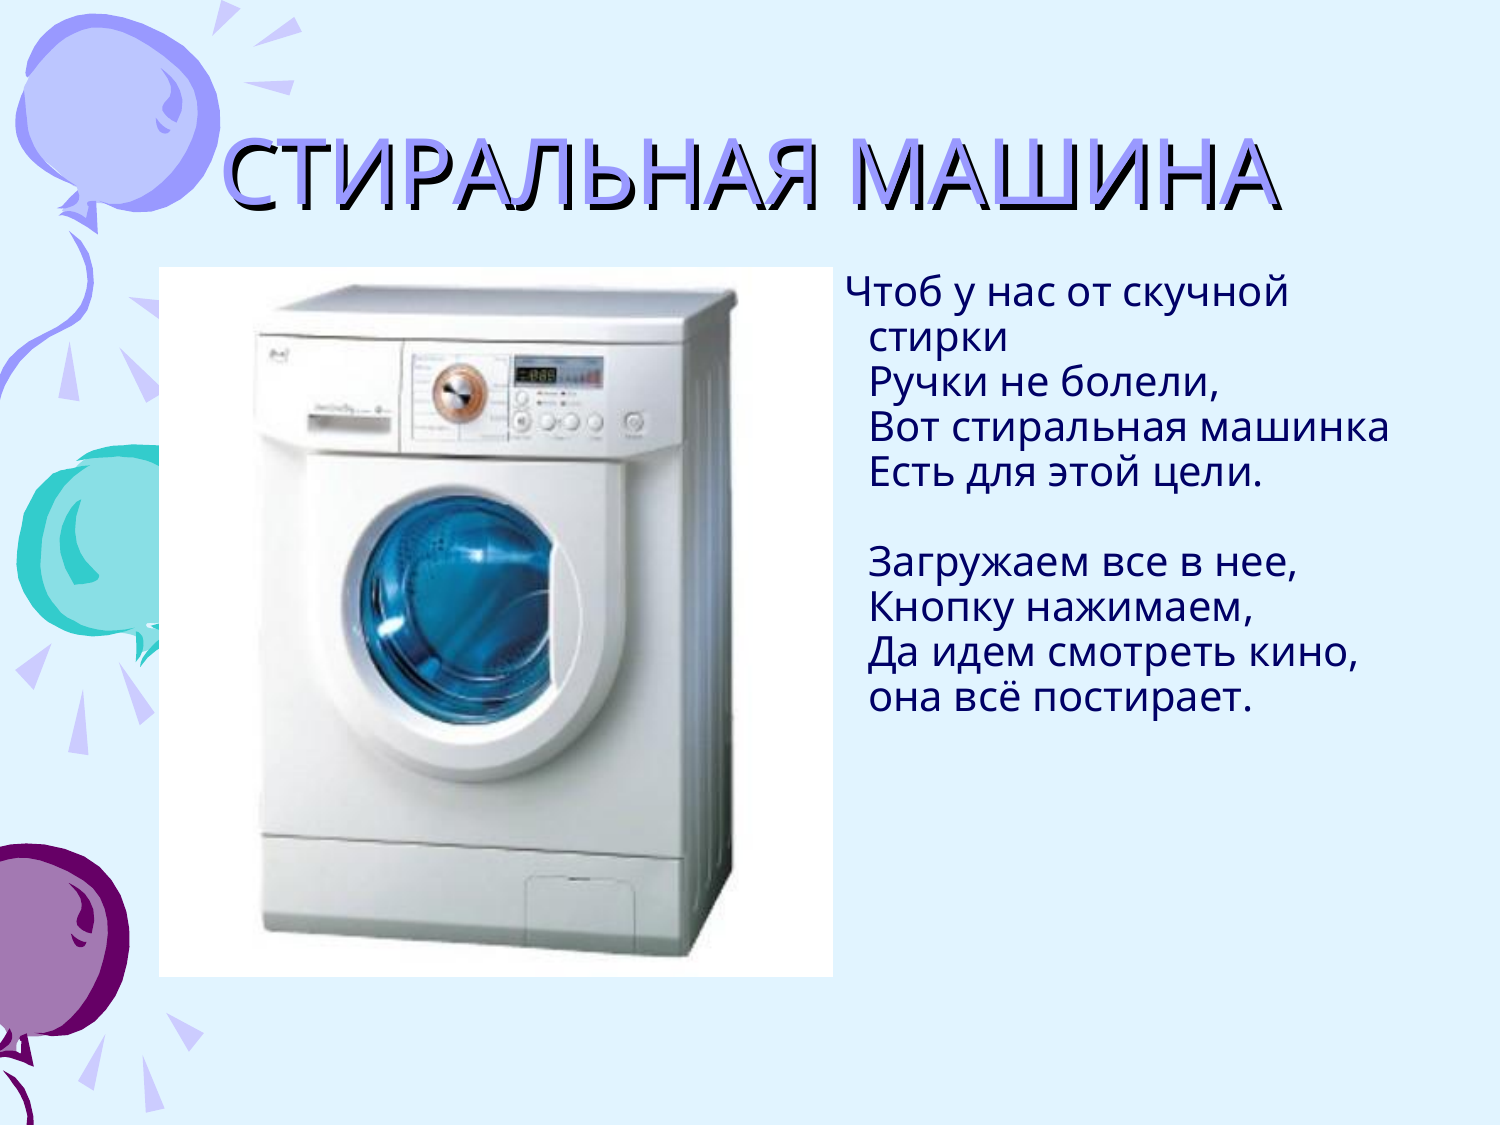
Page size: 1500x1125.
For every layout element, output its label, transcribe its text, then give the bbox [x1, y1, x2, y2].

picture [159, 267, 833, 977]
list Чтоб у нас от скучной стирки Ручки не болели, Вот стиральная машинка Есть для этой цели. Загружаем все в нее, Кнопку нажимаем, Да идем смотреть кино, она всё постирает. [797, 262, 1426, 994]
title СТИРАЛЬНАЯ МАШИНА [72, 16, 1426, 233]
